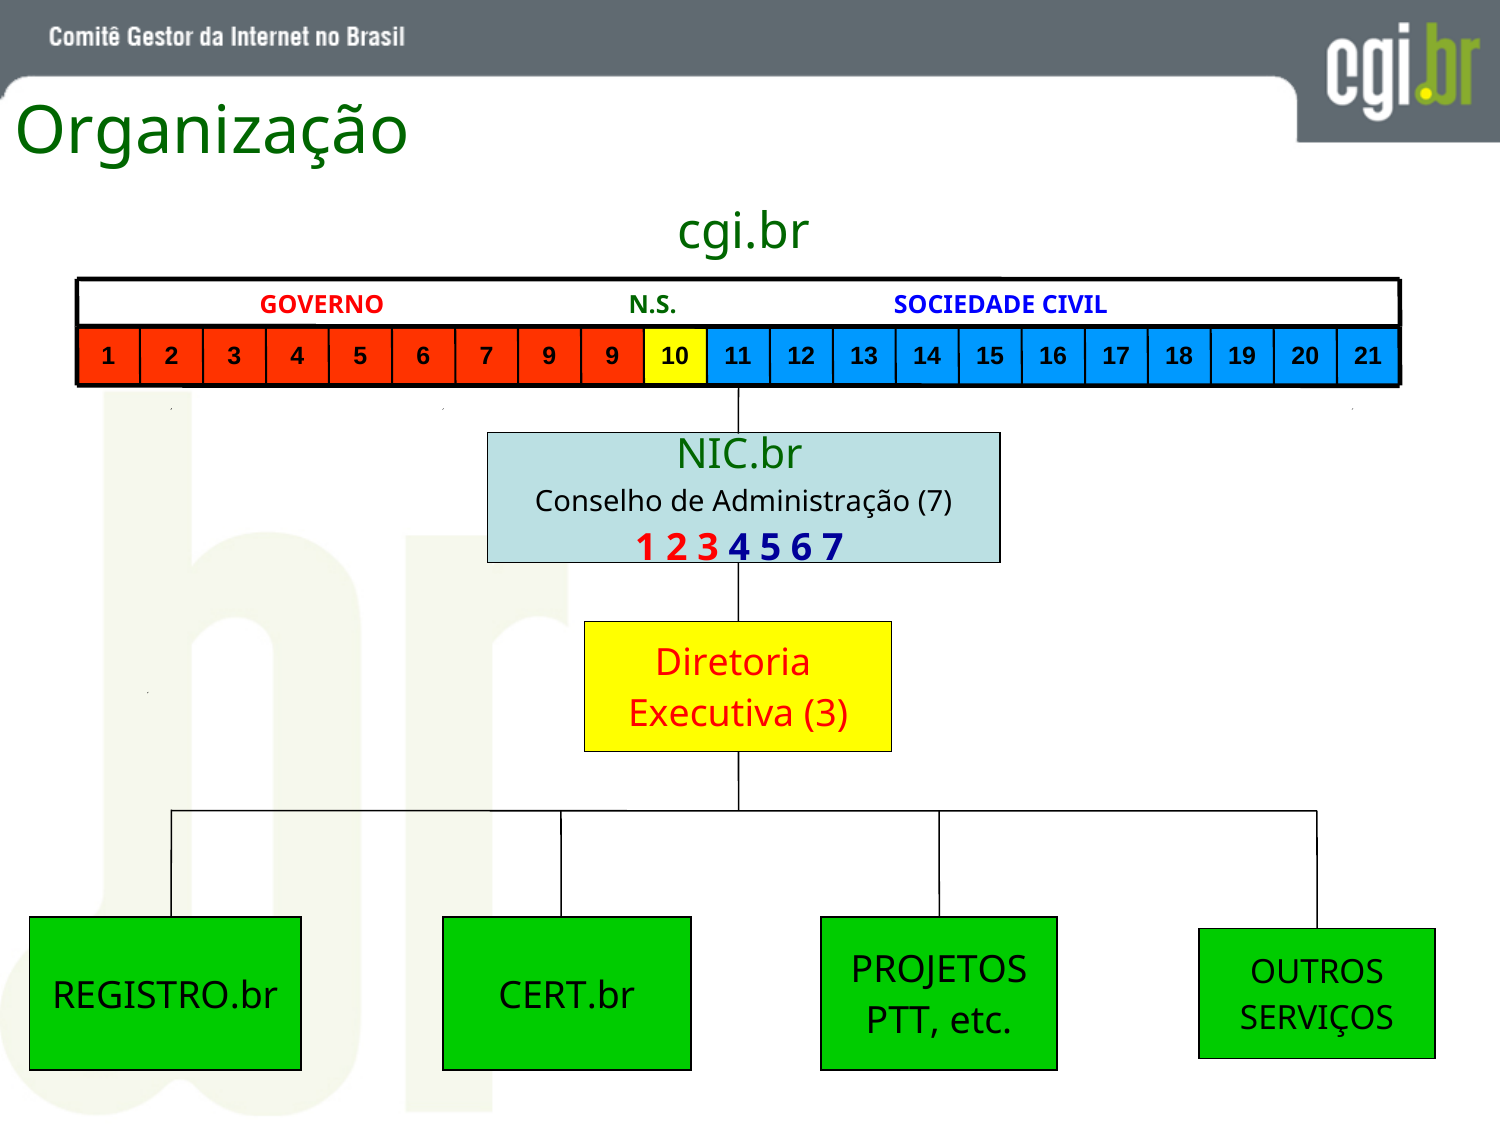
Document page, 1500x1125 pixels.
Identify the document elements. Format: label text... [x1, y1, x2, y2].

text_box 13 [834, 329, 894, 383]
text_box 11 [708, 329, 769, 383]
text_box cgi.br [662, 187, 888, 272]
text_box Organização [0, 75, 1459, 182]
text_box 14 [897, 329, 957, 383]
text_box 5 [330, 329, 391, 383]
text_box GOVERNO N.S. SOCIEDADE CIVIL [80, 282, 1397, 324]
text_box CERT.br [442, 916, 691, 1071]
text_box 3 [204, 329, 265, 383]
text_box 21 [1338, 329, 1397, 383]
text_box 4 [267, 329, 327, 383]
text_box 9 [583, 329, 642, 383]
text_box 10 [645, 329, 705, 383]
text_box 9 [520, 329, 580, 383]
text_box Diretoria Executiva (3) [584, 621, 892, 752]
text_box 15 [960, 329, 1020, 383]
text_box REGISTRO.br [29, 916, 302, 1071]
text_box 6 [393, 329, 454, 383]
text_box 20 [1275, 329, 1335, 383]
text_box 12 [771, 329, 832, 383]
text_box 17 [1086, 329, 1146, 383]
text_box 7 [457, 329, 517, 383]
text_box 1 [80, 329, 139, 383]
text_box 18 [1149, 329, 1209, 383]
text_box OUTROS SERVIÇOS [1198, 928, 1436, 1059]
text_box PROJETOS PTT, etc. [820, 916, 1058, 1071]
text_box 2 [141, 329, 202, 383]
picture [0, 0, 1500, 1125]
text_box 16 [1023, 329, 1084, 383]
text_box 19 [1212, 329, 1272, 383]
text_box NIC.br Conselho de Administração (7) 1 2 3 4 5 6 7 [487, 432, 1000, 563]
